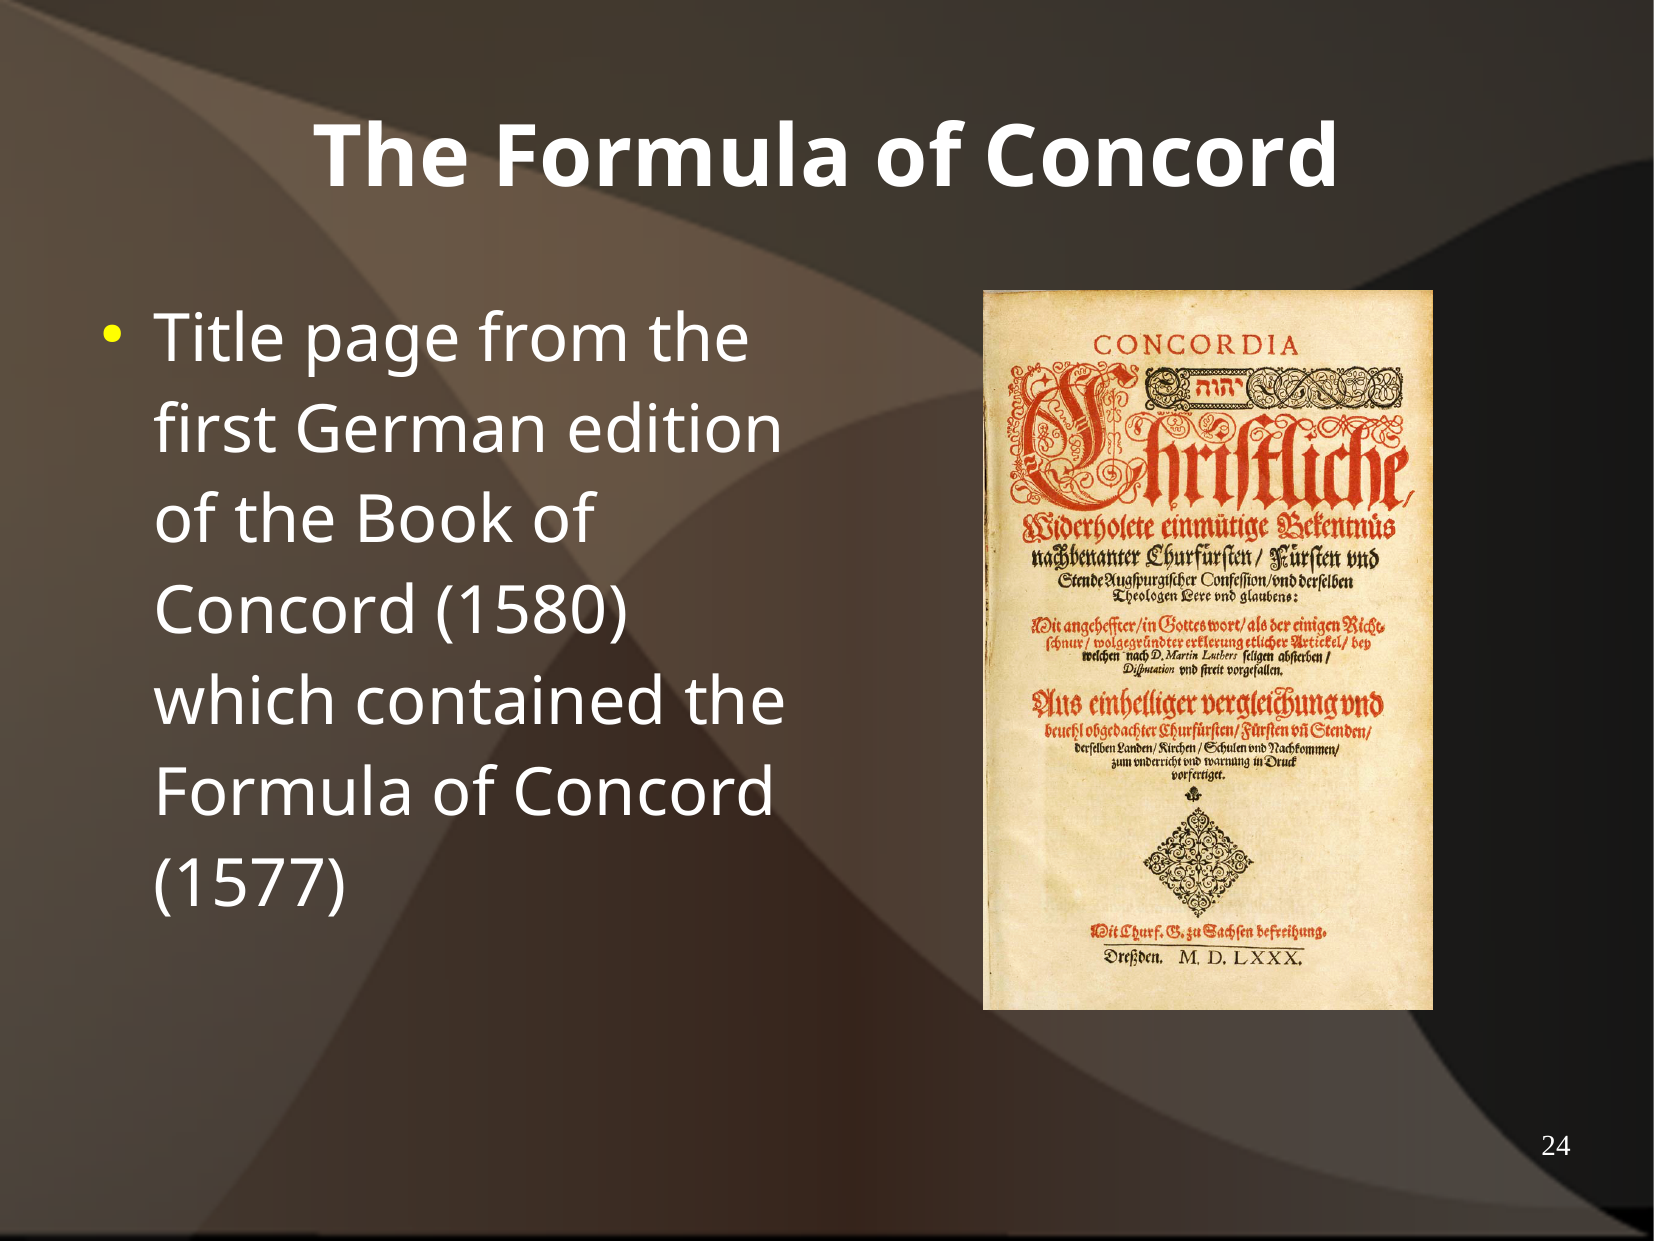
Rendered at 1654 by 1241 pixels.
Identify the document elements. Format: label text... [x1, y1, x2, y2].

list Title page from the first German edition of the Book of Concord (1580) which contained the Formula of Concord (1577) [82, 290, 809, 1010]
title The Formula of Concord [82, 49, 1571, 257]
picture [0, 0, 1654, 1241]
